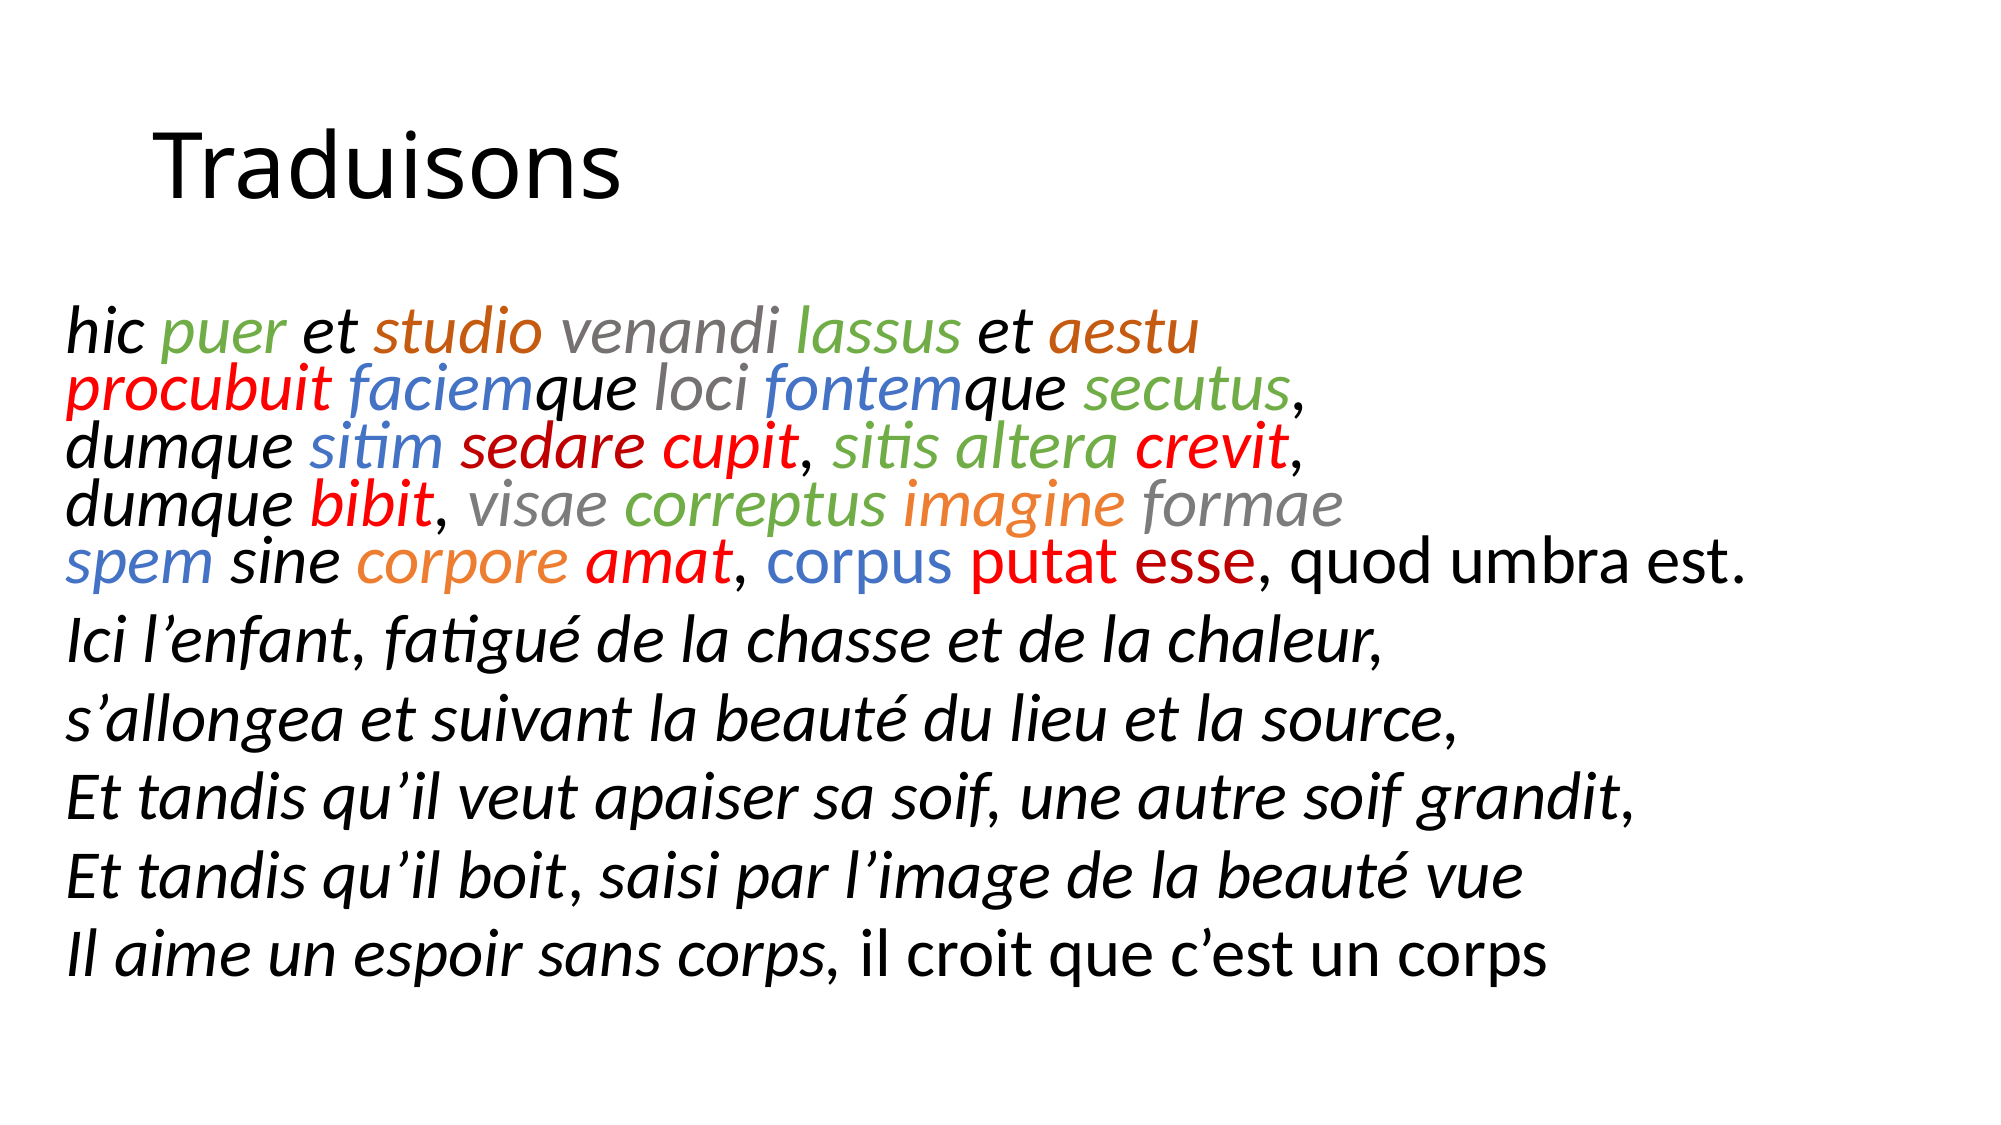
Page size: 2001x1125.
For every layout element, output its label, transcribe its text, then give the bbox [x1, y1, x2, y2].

list hic puer et studio venandi lassus et aestu procubuit faciemque loci fontemque secutus, dumque sitim sedare cupit, sitis altera crevit, dumque bibit, visae correptus imagine formae spem sine corpore amat, corpus putat esse, quod umbra est. Ici l’enfant, fatigué de la chasse et de la chaleur, s’allongea et suivant la beauté du lieu et la source, Et tandis qu’il veut apaiser sa soif, une autre soif grandit, Et tandis qu’il boit, saisi par l’image de la beauté vue Il aime un espoir sans corps, il croit que c’est un corps [50, 299, 1956, 1014]
title Traduisons [137, 59, 1863, 278]
